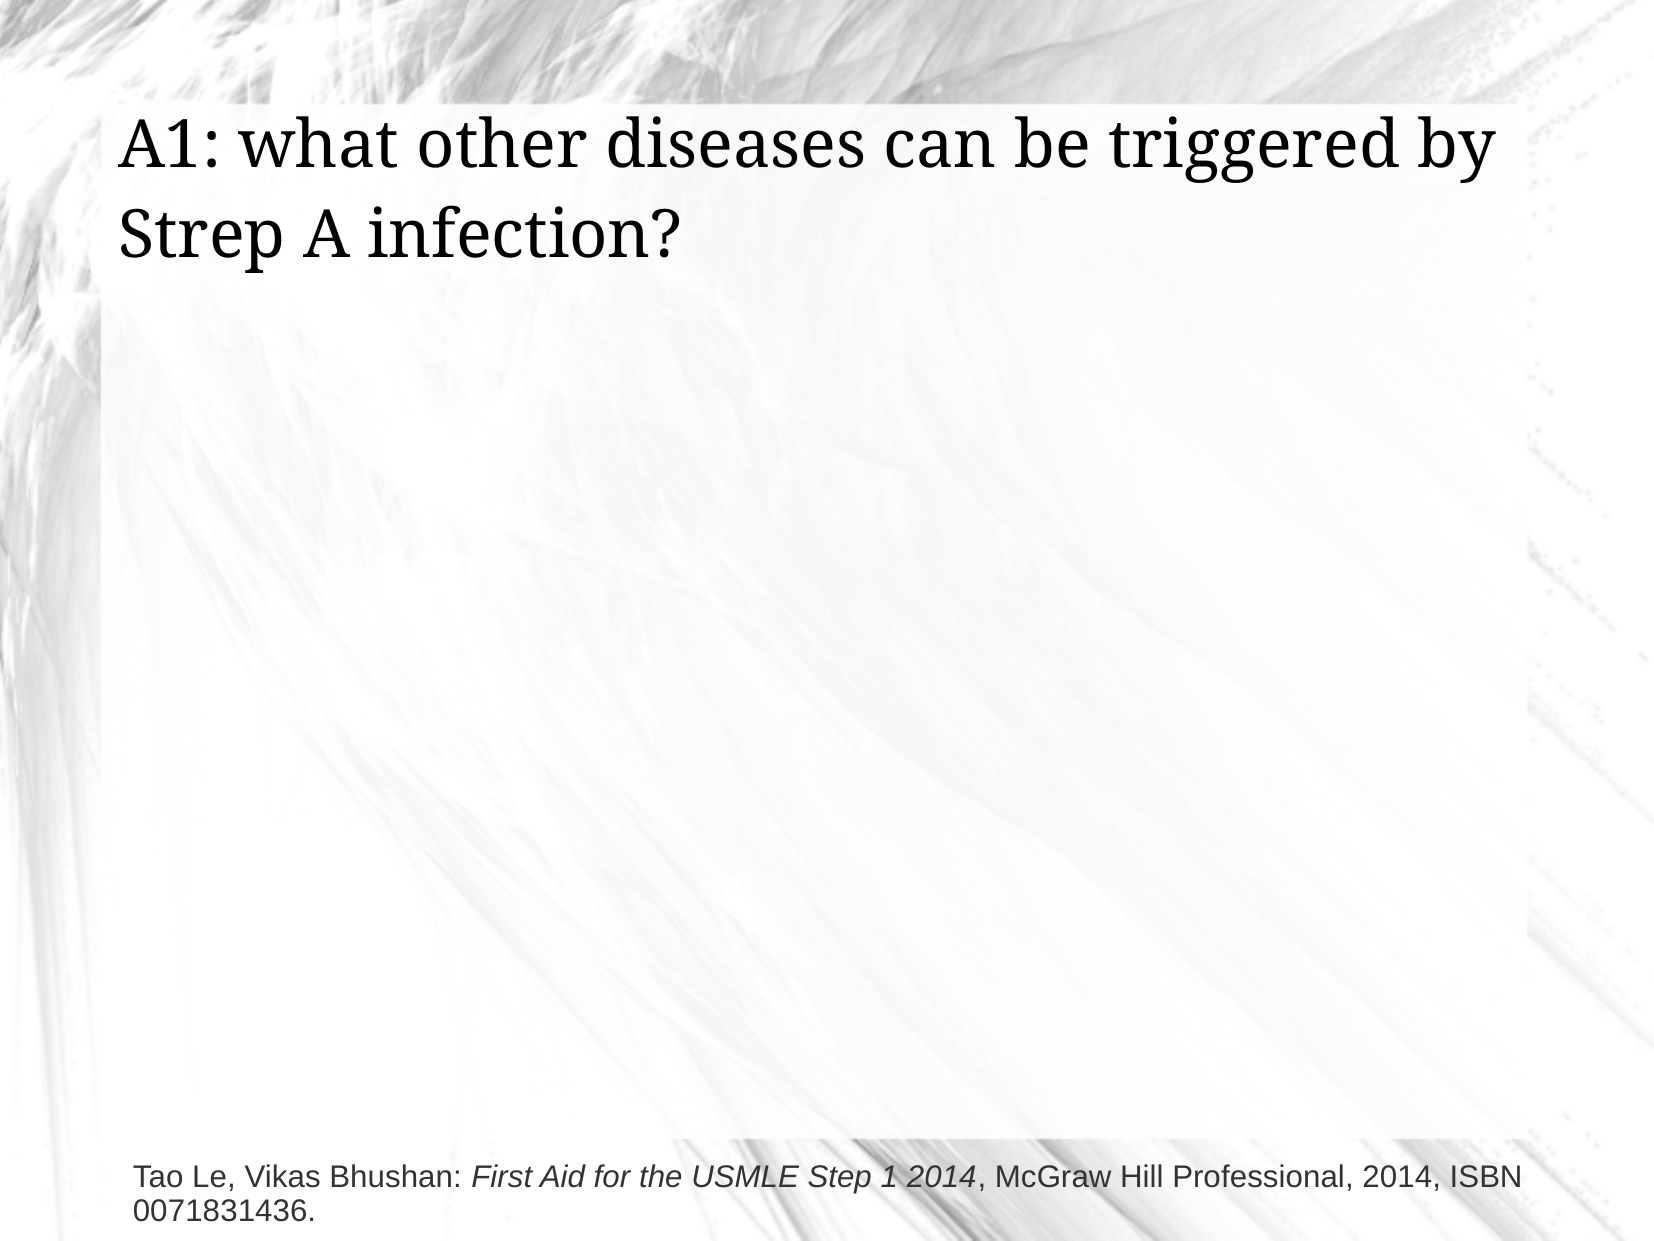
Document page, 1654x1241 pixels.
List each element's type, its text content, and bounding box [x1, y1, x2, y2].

picture [0, 0, 1654, 1241]
title A1: what other diseases can be triggered by Strep A infection? [118, 110, 1506, 206]
list [100, 206, 1554, 1139]
text_box Tao Le, Vikas Bhushan: First Aid for the USMLE Step 1 2014, McGraw Hill Professional, 2014, ISBN 0071831436. [118, 1151, 1565, 1236]
